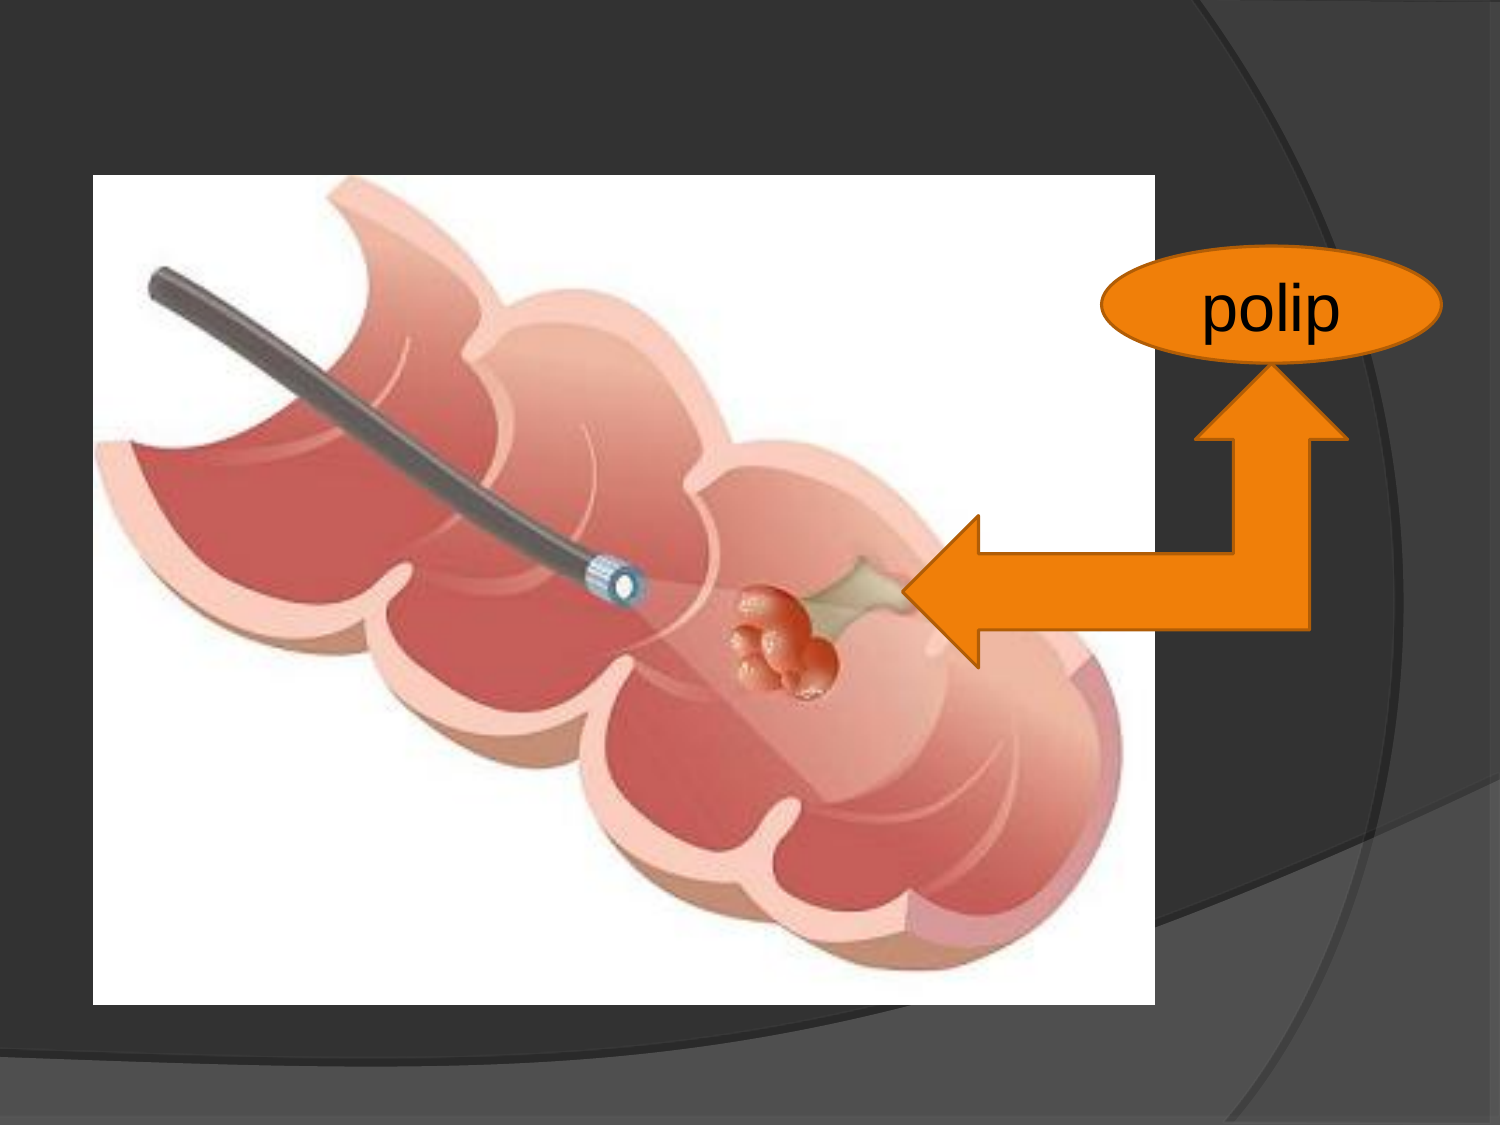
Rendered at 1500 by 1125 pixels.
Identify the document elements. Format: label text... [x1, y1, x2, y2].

text_box [902, 364, 1348, 668]
text_box polip [1101, 246, 1442, 364]
picture [93, 175, 1155, 1005]
